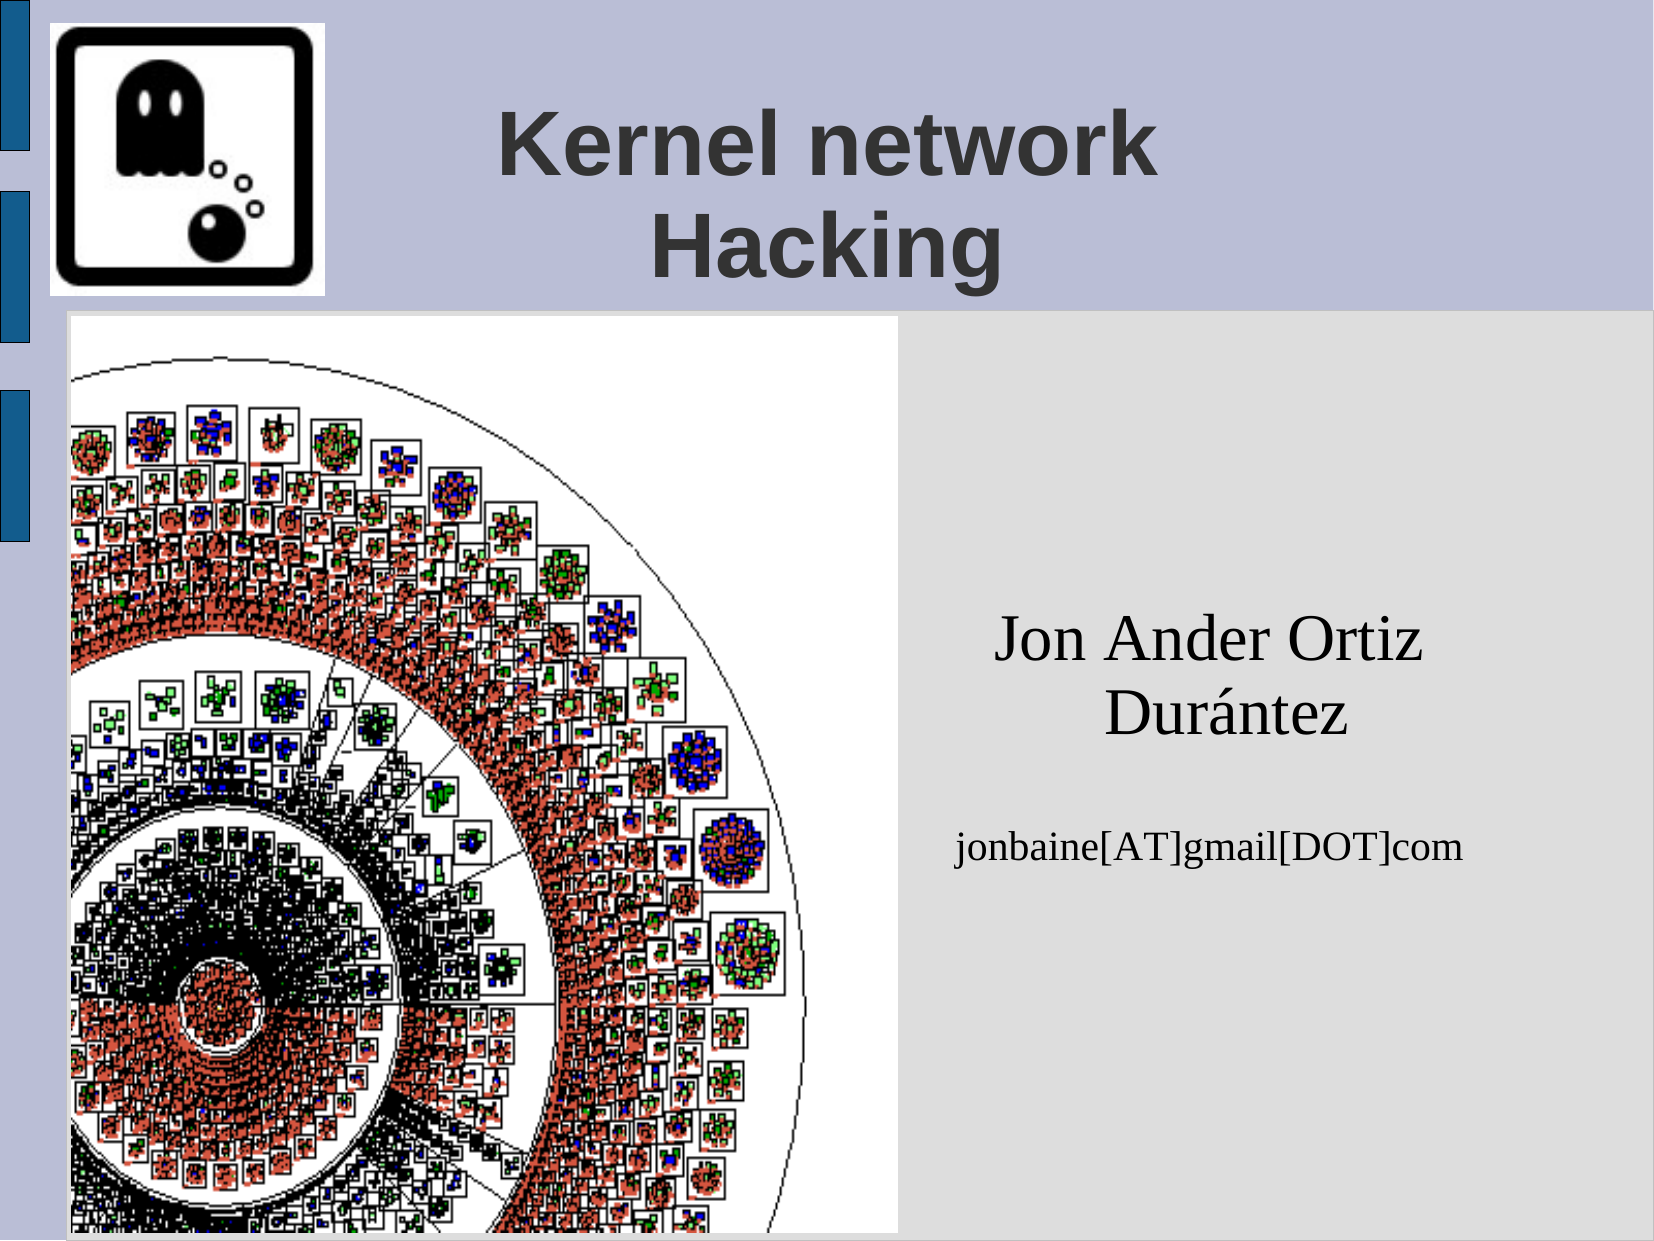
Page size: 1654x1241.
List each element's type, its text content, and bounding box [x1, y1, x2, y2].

title Kernel network Hacking [121, 87, 1534, 302]
subtitle Jon Ander Ortiz Durántez jonbaine[AT]gmail[DOT]com [898, 344, 1534, 1127]
picture [50, 23, 325, 296]
picture [71, 316, 898, 1233]
